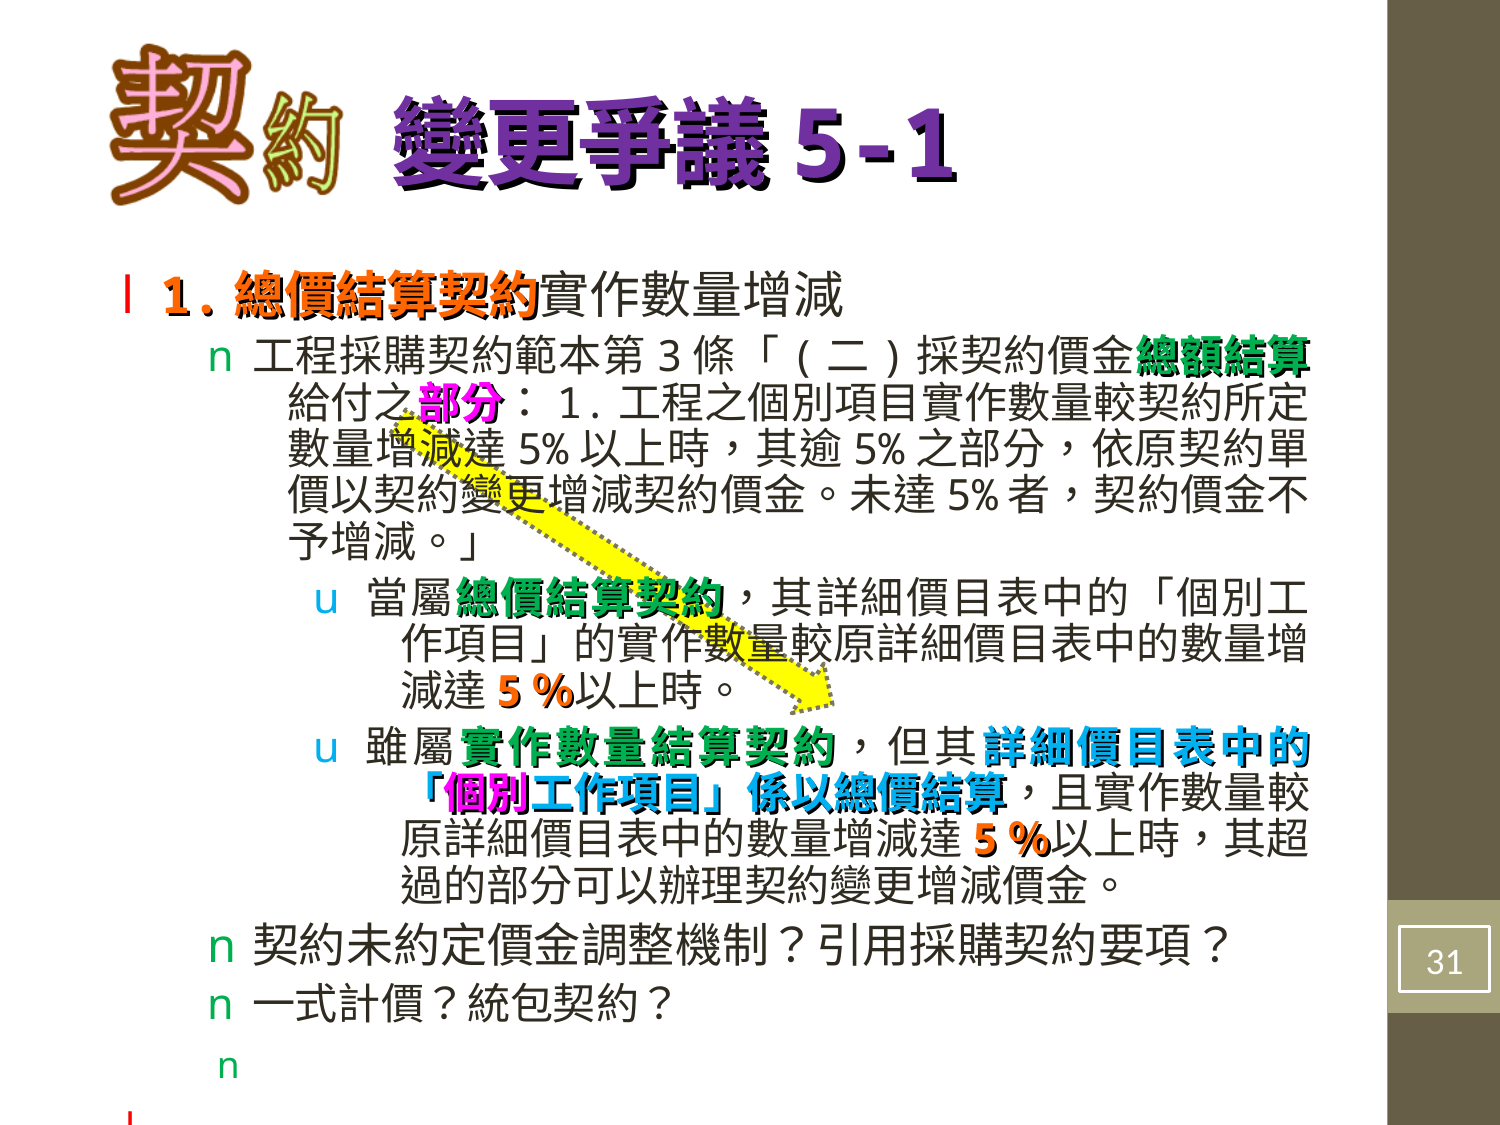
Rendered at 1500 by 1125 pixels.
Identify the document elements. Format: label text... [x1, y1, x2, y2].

title 變更爭議5-1 [75, 45, 1326, 233]
list 1.總價結算契約實作數量增減 工程採購契約範本第3條「(二)採契約價金總額結算給付之部分：1.工程之個別項目實作數量較契約所定數量增減達5%以上時，其逾5%之部分，依原契約單價以契約變更增減契約價金。未達5%者，契約價金不予增減。」 當屬總價結算契約，其詳細價目表中的「個別工作項目」的實作數量較原詳細價目表中的數量增減達5％以上時。 雖屬實作數量結算契約，但其詳細價目表中的「個別工作項目」係以總價結算，且實作數量較原詳細價目表中的數量增減達5％以上時，其超過的部分可以辦理契約變更增減價金。 契約未約定價金調整機制？引用採購契約要項？ 一式計價？統包契約？ [75, 262, 1326, 1051]
picture [88, 36, 356, 211]
text_box 31 [1399, 926, 1490, 992]
